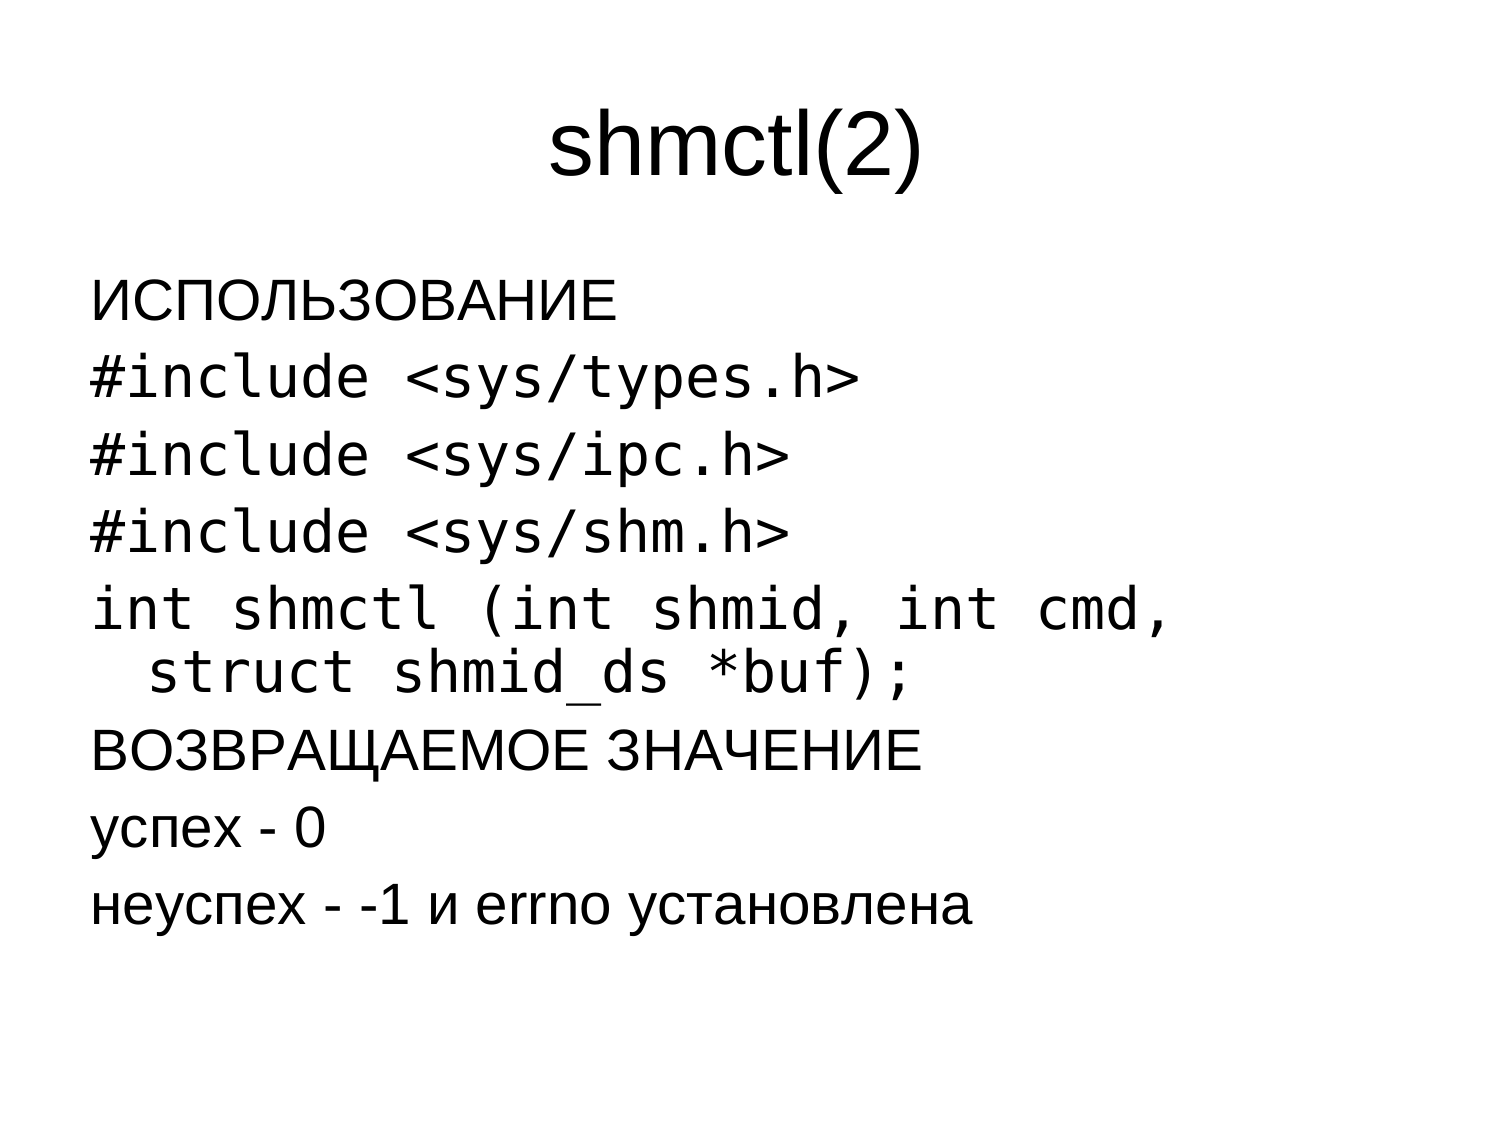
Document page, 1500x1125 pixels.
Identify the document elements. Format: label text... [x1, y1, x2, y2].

list ИСПОЛЬЗОВАНИЕ #include <sys/types.h> #include <sys/ipc.h> #include <sys/shm.h> int shmctl (int shmid, int cmd, struct shmid_ds *buf); ВОЗВРАЩАЕМОЕ ЗНАЧЕНИЕ успех - 0 неуспех - -1 и errno установлена [75, 262, 1426, 1005]
title shmctl(2) [75, 45, 1426, 233]
